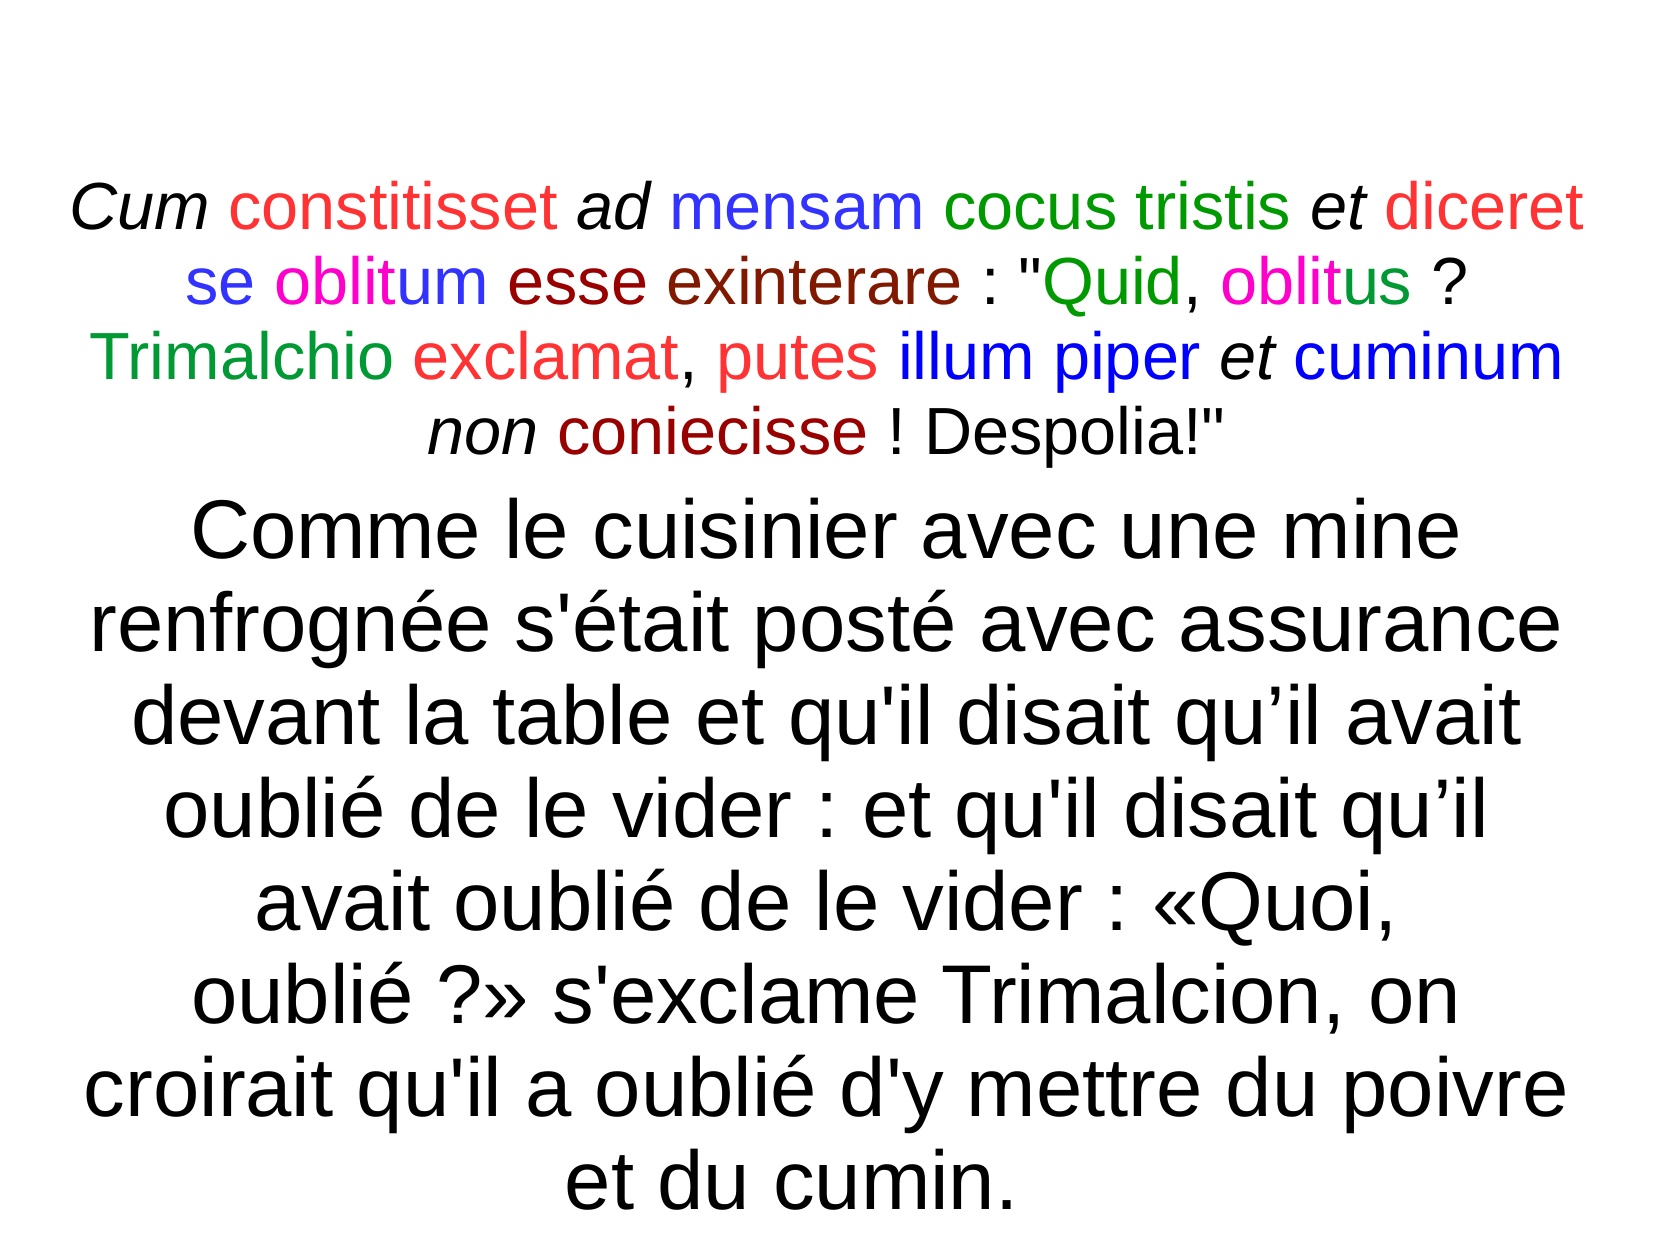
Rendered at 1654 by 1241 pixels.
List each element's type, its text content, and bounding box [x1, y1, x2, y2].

subtitle Comme le cuisinier avec une mine renfrognée s'était posté avec assurance devant la table et qu'il disait qu’il avait oublié de le vider : et qu'il disait qu’il avait oublié de le vider : «Quoi, oublié ?» s'exclame Trimalcion, on croirait qu'il a oublié d'y mettre du poivre et du cumin. [82, 483, 1571, 1228]
title Cum constitisset ad mensam cocus tristis et diceret se oblitum esse exinterare : "Quid, oblitus ? Trimalchio exclamat, putes illum piper et cuminum non coniecisse ! Despolia!" [47, 35, 1607, 603]
